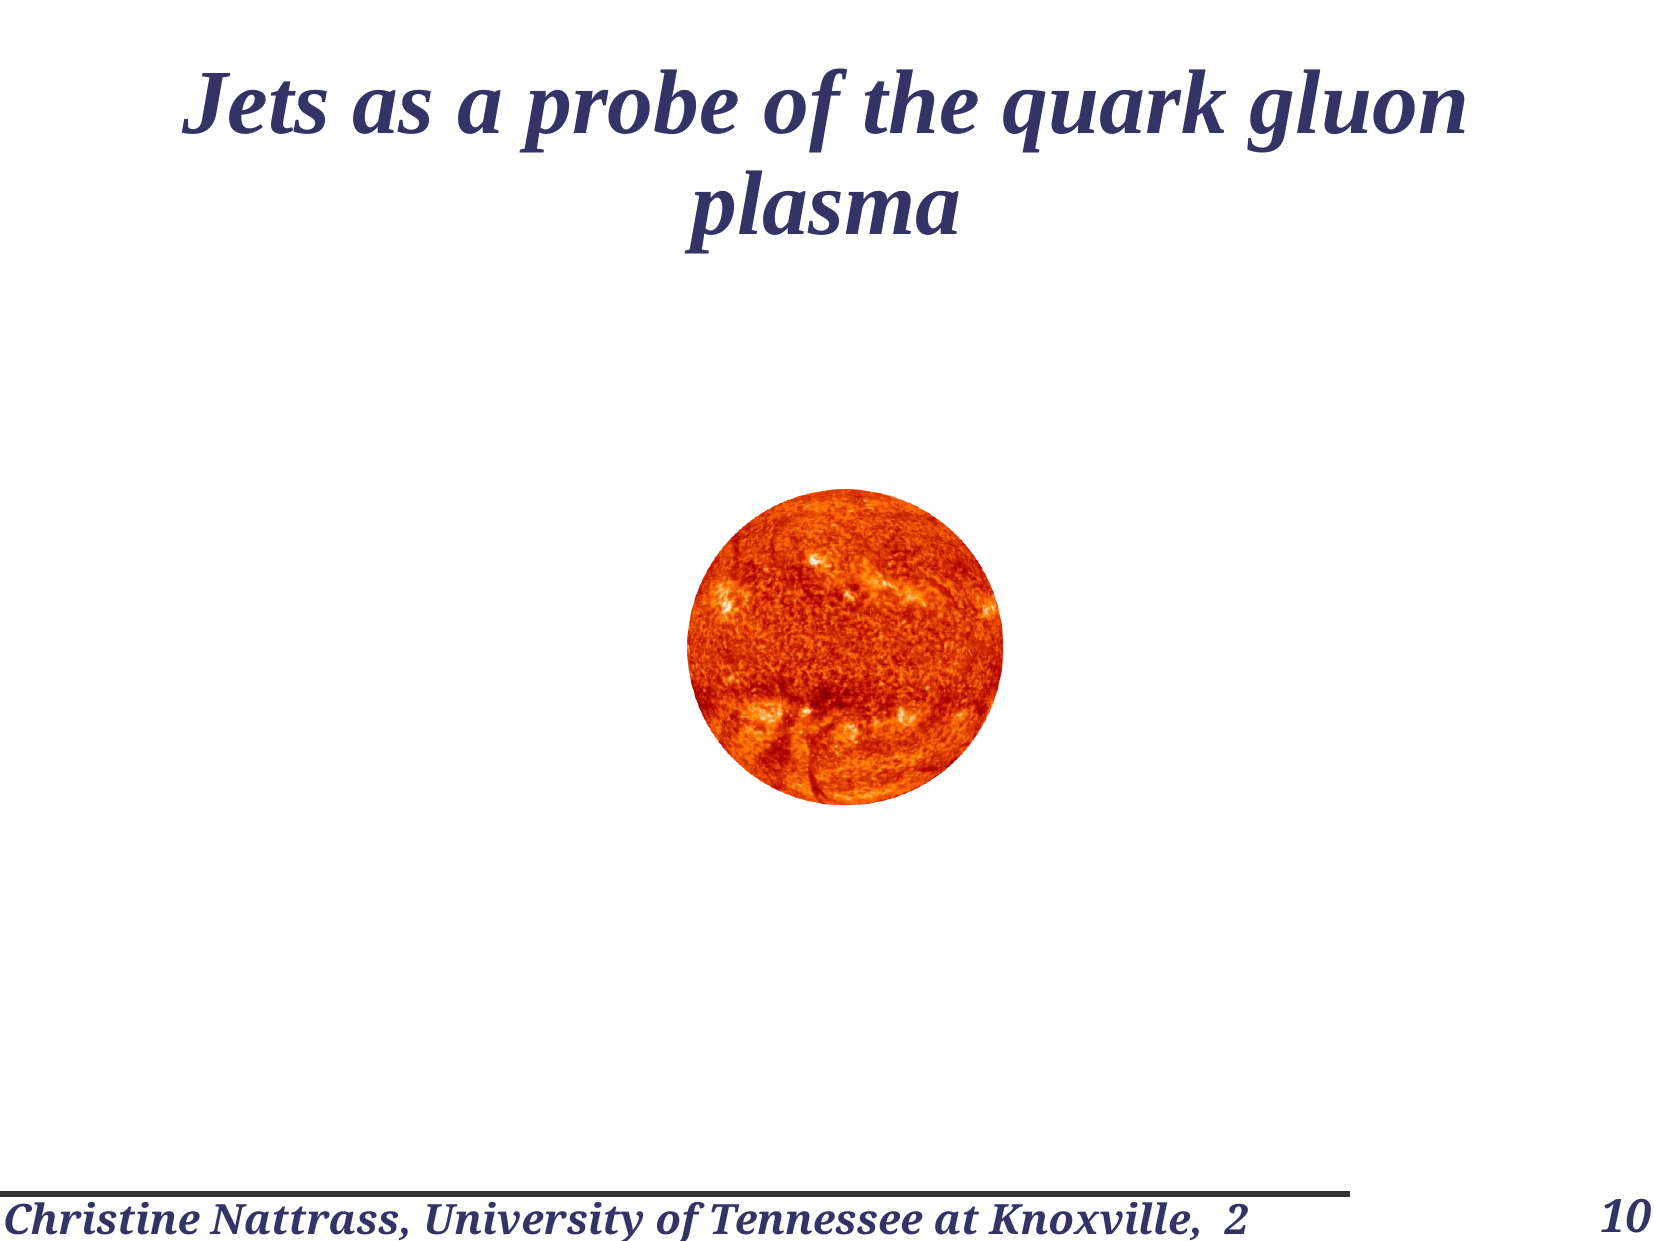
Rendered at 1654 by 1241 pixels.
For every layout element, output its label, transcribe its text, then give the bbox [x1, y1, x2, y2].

picture [687, 489, 1003, 805]
title Jets as a probe of the quark gluon plasma [82, 49, 1571, 257]
